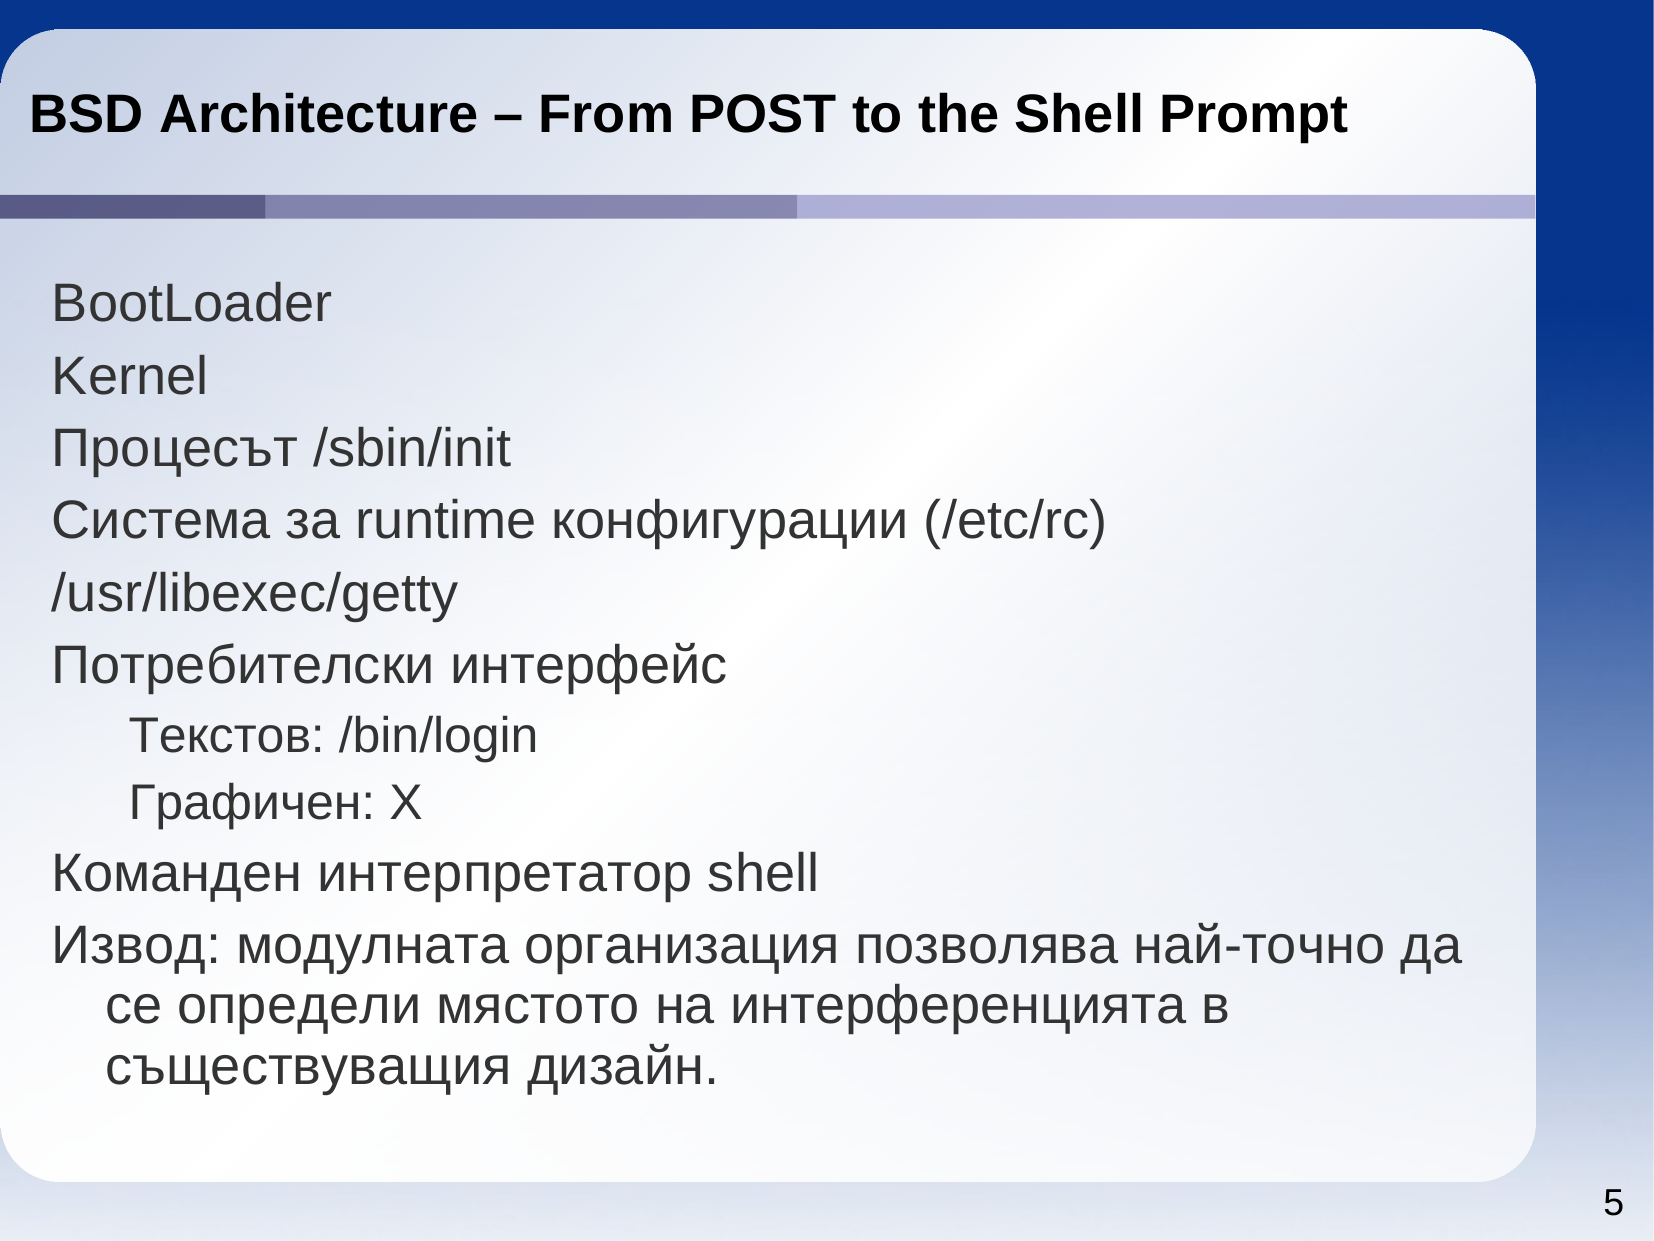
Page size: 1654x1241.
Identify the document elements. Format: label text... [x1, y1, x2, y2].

picture [0, 0, 1654, 1241]
title BSD Architecture – From POST to the Shell Prompt [29, 49, 1506, 178]
list BootLoader Kernel Процесът /sbin/init Система за runtime конфигурации (/etc/rc) /usr/libexec/getty Потребителски интерфейс Текстов: /bin/login Графичен: X Команден интерпретатор shell Извод: модулната организация позволява най-точно да се определи мястото на интерференцията в съществуващия дизайн. [34, 272, 1511, 1130]
